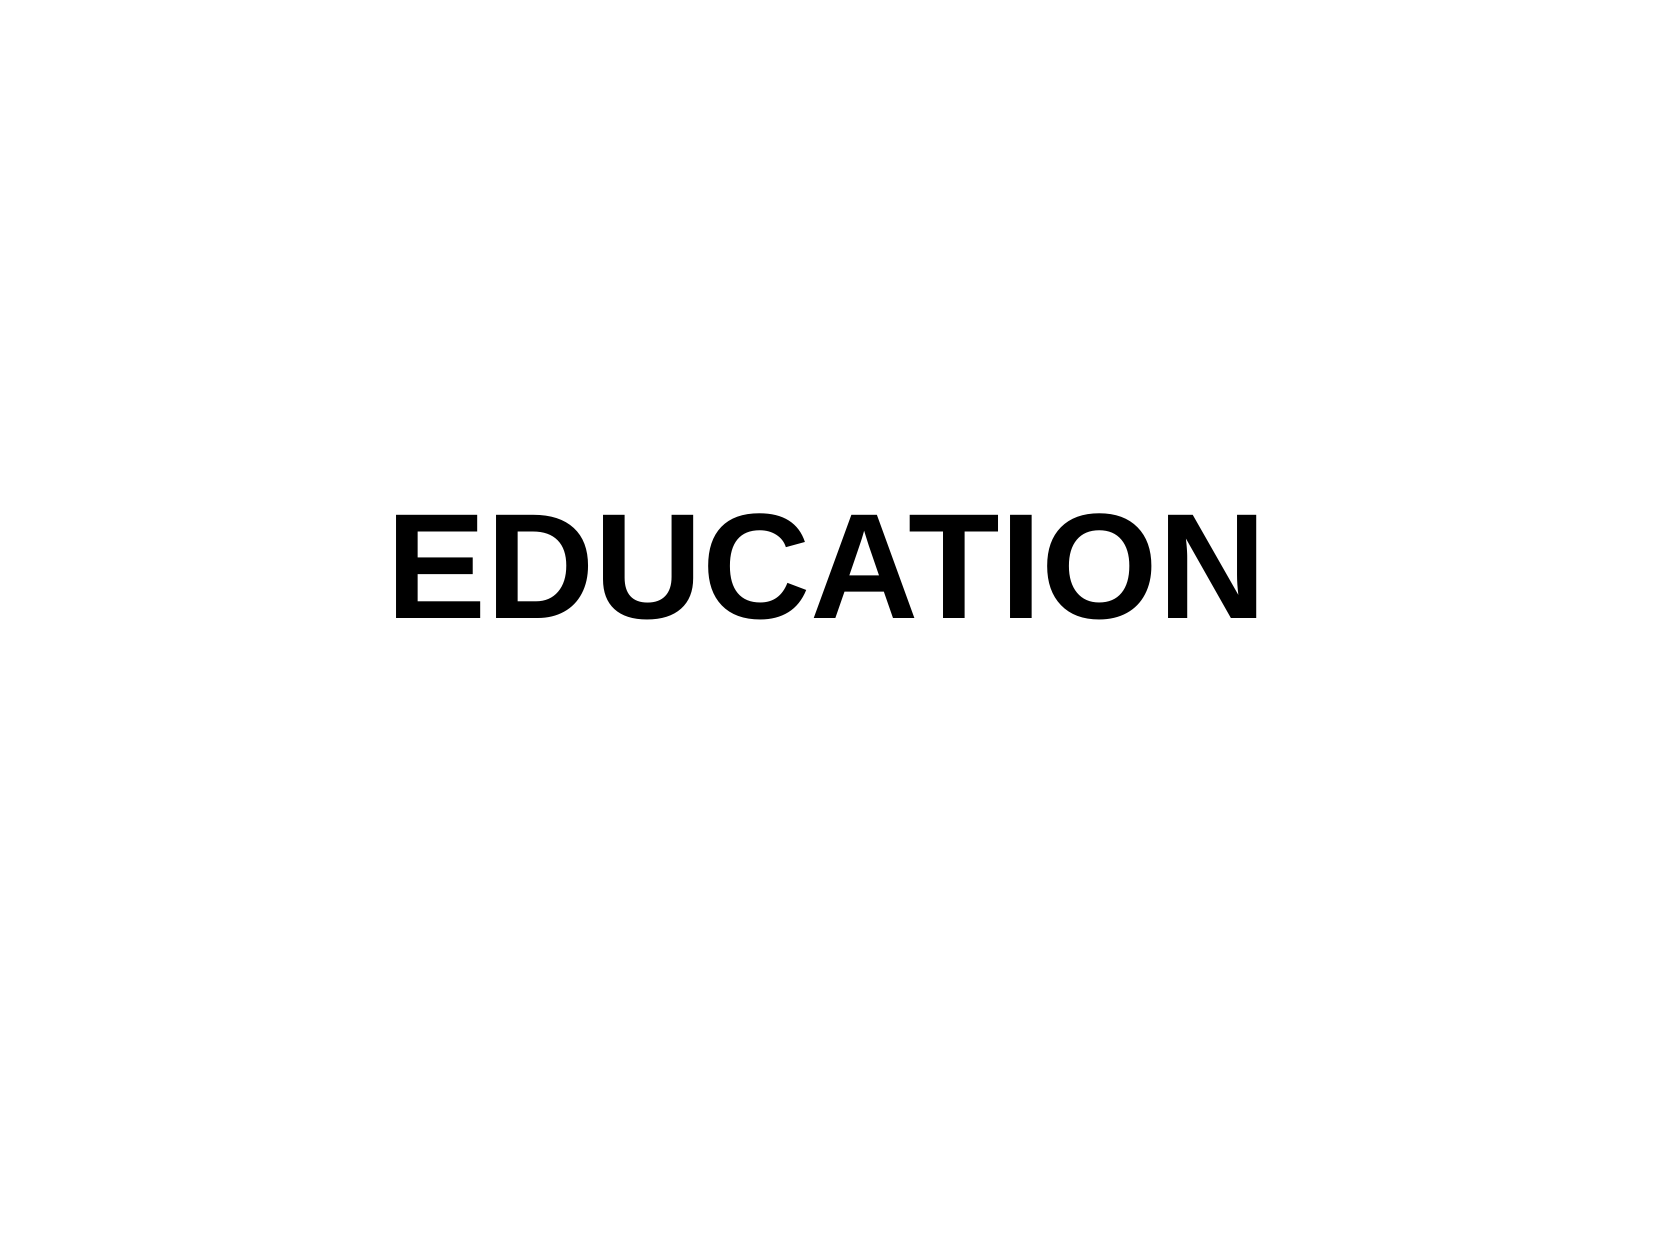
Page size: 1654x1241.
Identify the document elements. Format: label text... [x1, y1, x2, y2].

title EDUCATION [82, 462, 1571, 670]
